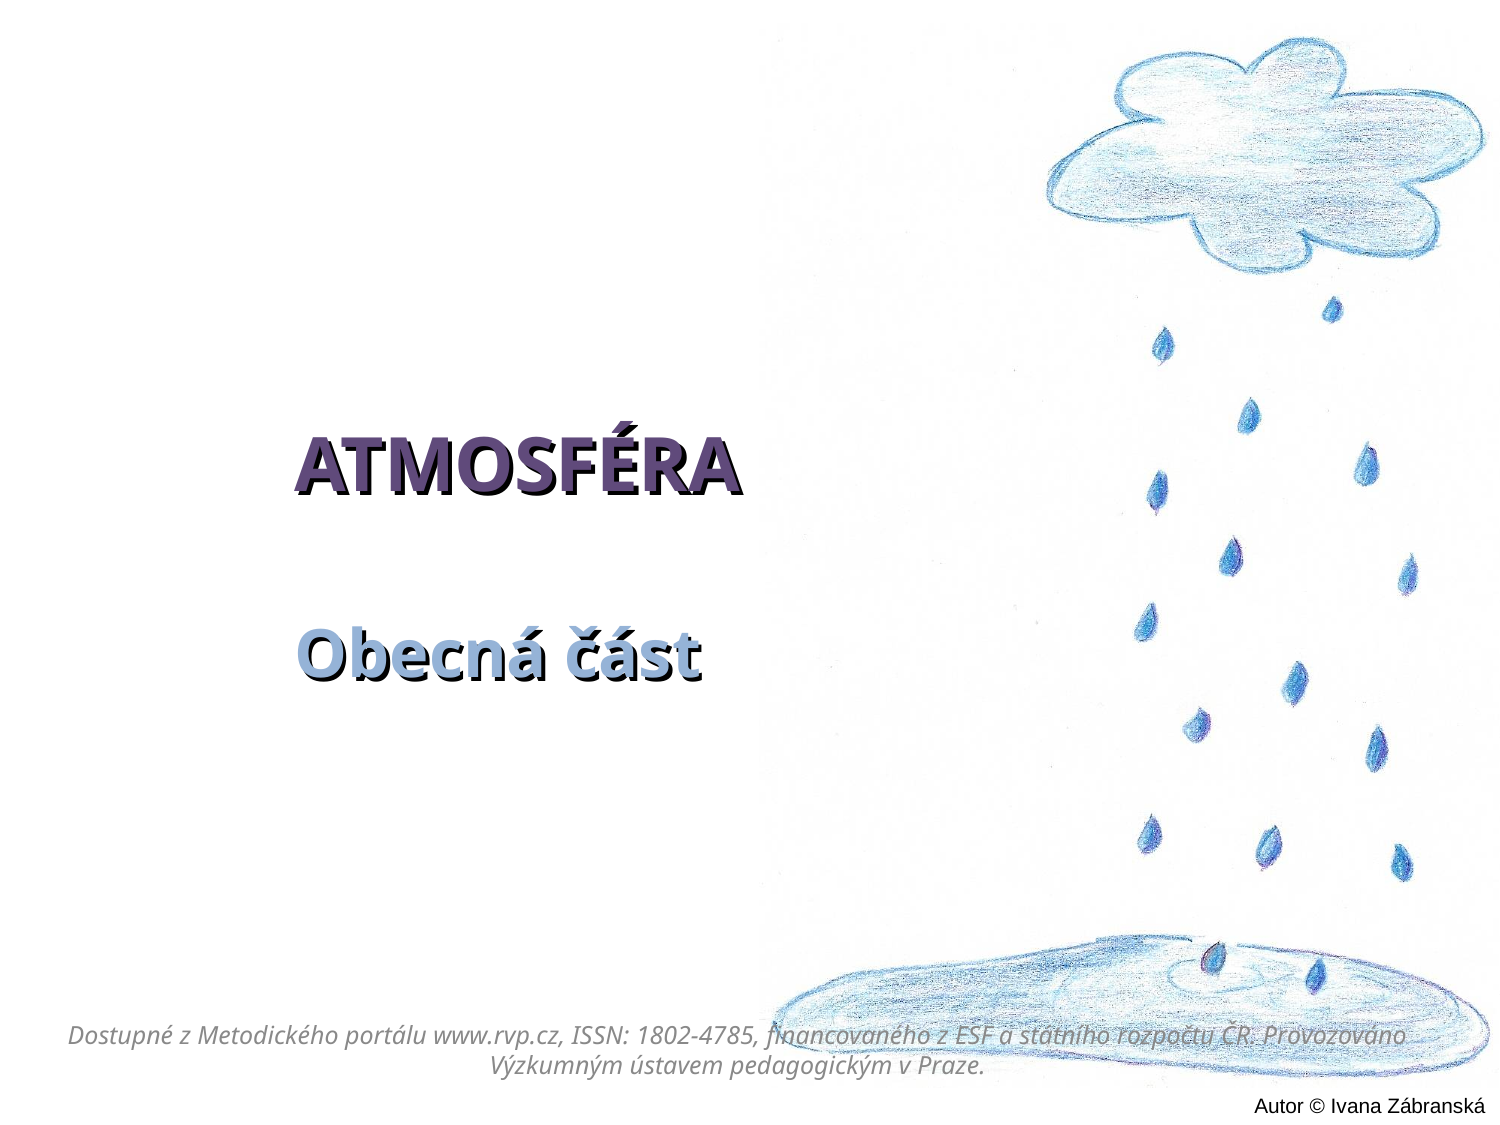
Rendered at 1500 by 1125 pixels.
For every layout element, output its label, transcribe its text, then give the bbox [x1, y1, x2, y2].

text_box Autor © Ivana Zábranská [1239, 1084, 1500, 1125]
title ATMOSFÉRA [279, 367, 1457, 556]
text_box Obecná část [279, 606, 1455, 700]
picture [759, 23, 1500, 1088]
text_box Dostupné z Metodického portálu www.rvp.cz, ISSN: 1802-4785, financovaného z ESF a státního rozpočtu ČR. Provozováno Výzkumným ústavem pedagogickým v Praze. [46, 1019, 1430, 1080]
